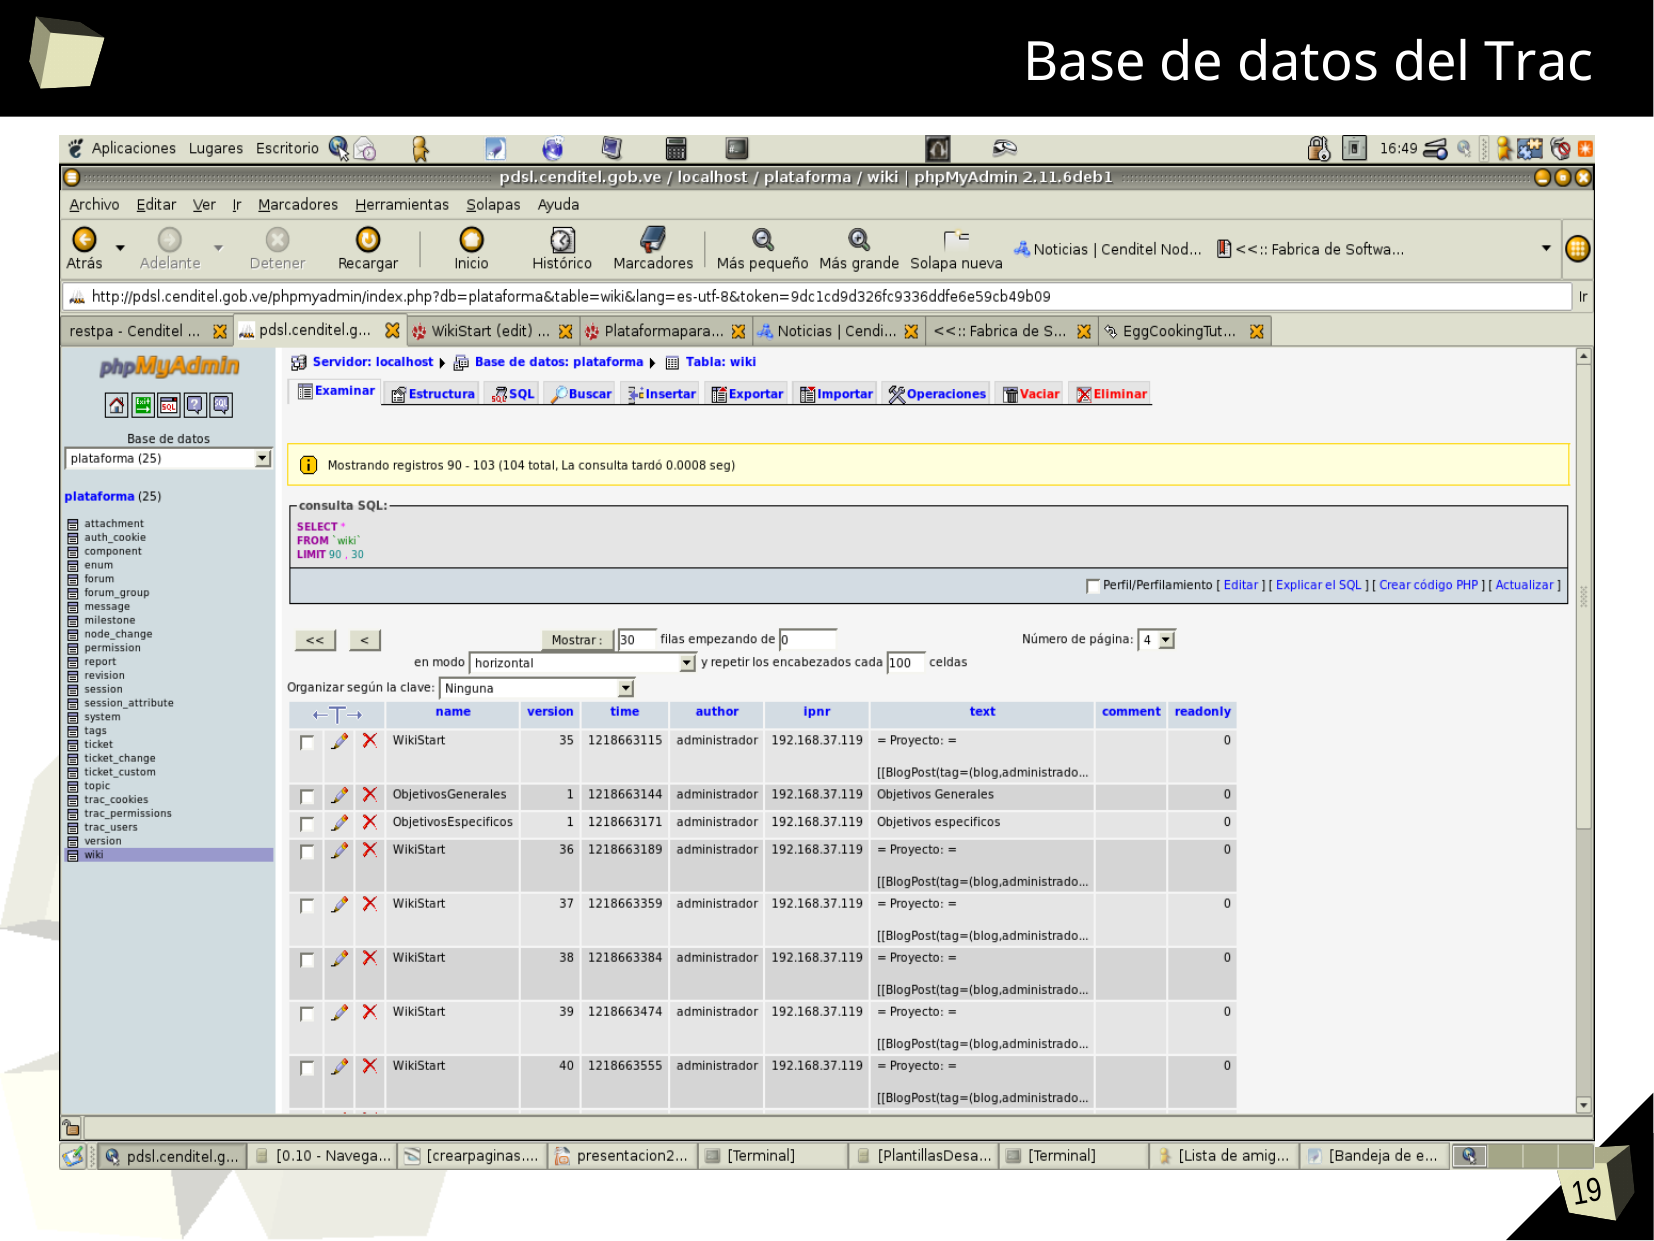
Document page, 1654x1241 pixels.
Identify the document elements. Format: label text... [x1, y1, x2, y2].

title Base de datos del Trac [118, 0, 1595, 119]
picture [0, 135, 1595, 1241]
